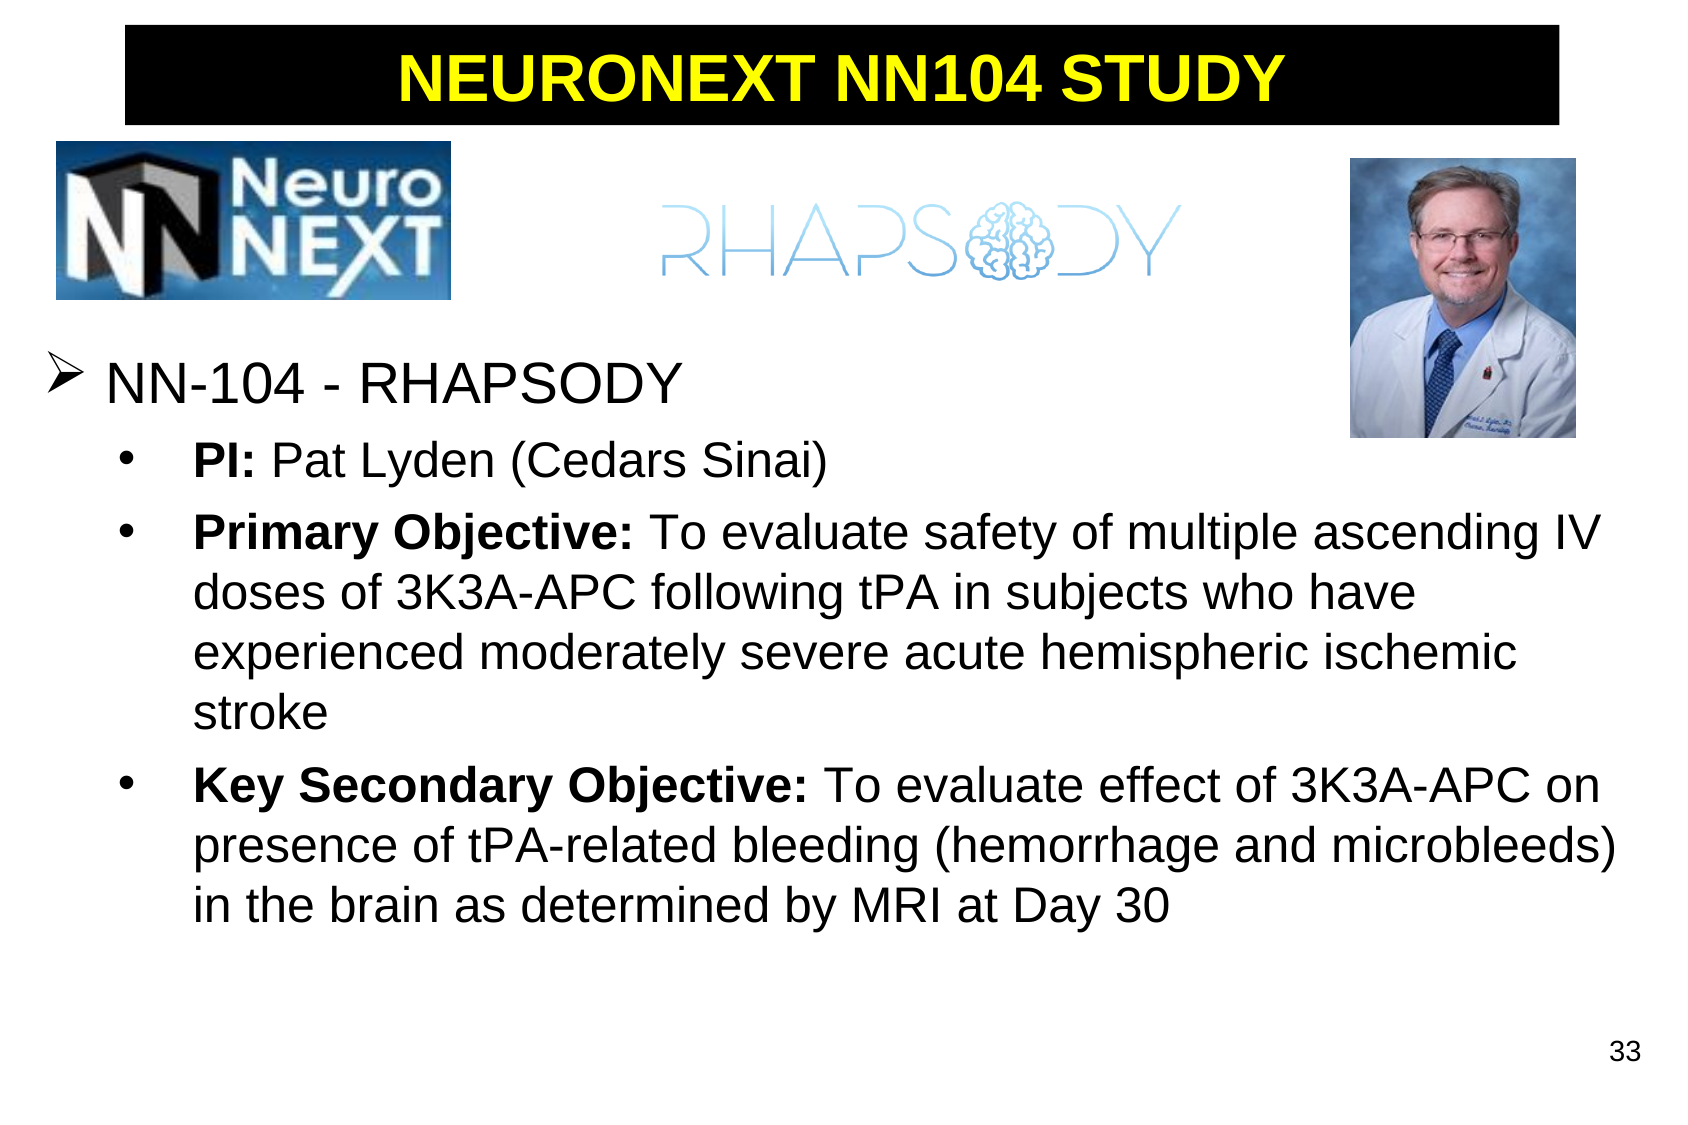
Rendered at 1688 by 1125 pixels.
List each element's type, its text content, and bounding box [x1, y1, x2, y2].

text_box <number> [1568, 1025, 1657, 1101]
picture [56, 141, 451, 300]
picture [1350, 158, 1576, 337]
text_box NN-104 - RHAPSODY PI: Pat Lyden (Cedars Sinai) Primary Objective: To evaluate safety of multiple ascending IV doses of 3K3A-APC following tPA in subjects who have experienced moderately severe acute hemispheric ischemic stroke Key Secondary Objective: To evaluate effect of 3K3A-APC on presence of tPA-related bleeding (hemorrhage and microbleeds) in the brain as determined by MRI at Day 30 [28, 337, 1660, 941]
picture [646, 126, 1196, 337]
title NEURONEXT NN104 STUDY [125, 24, 1560, 126]
